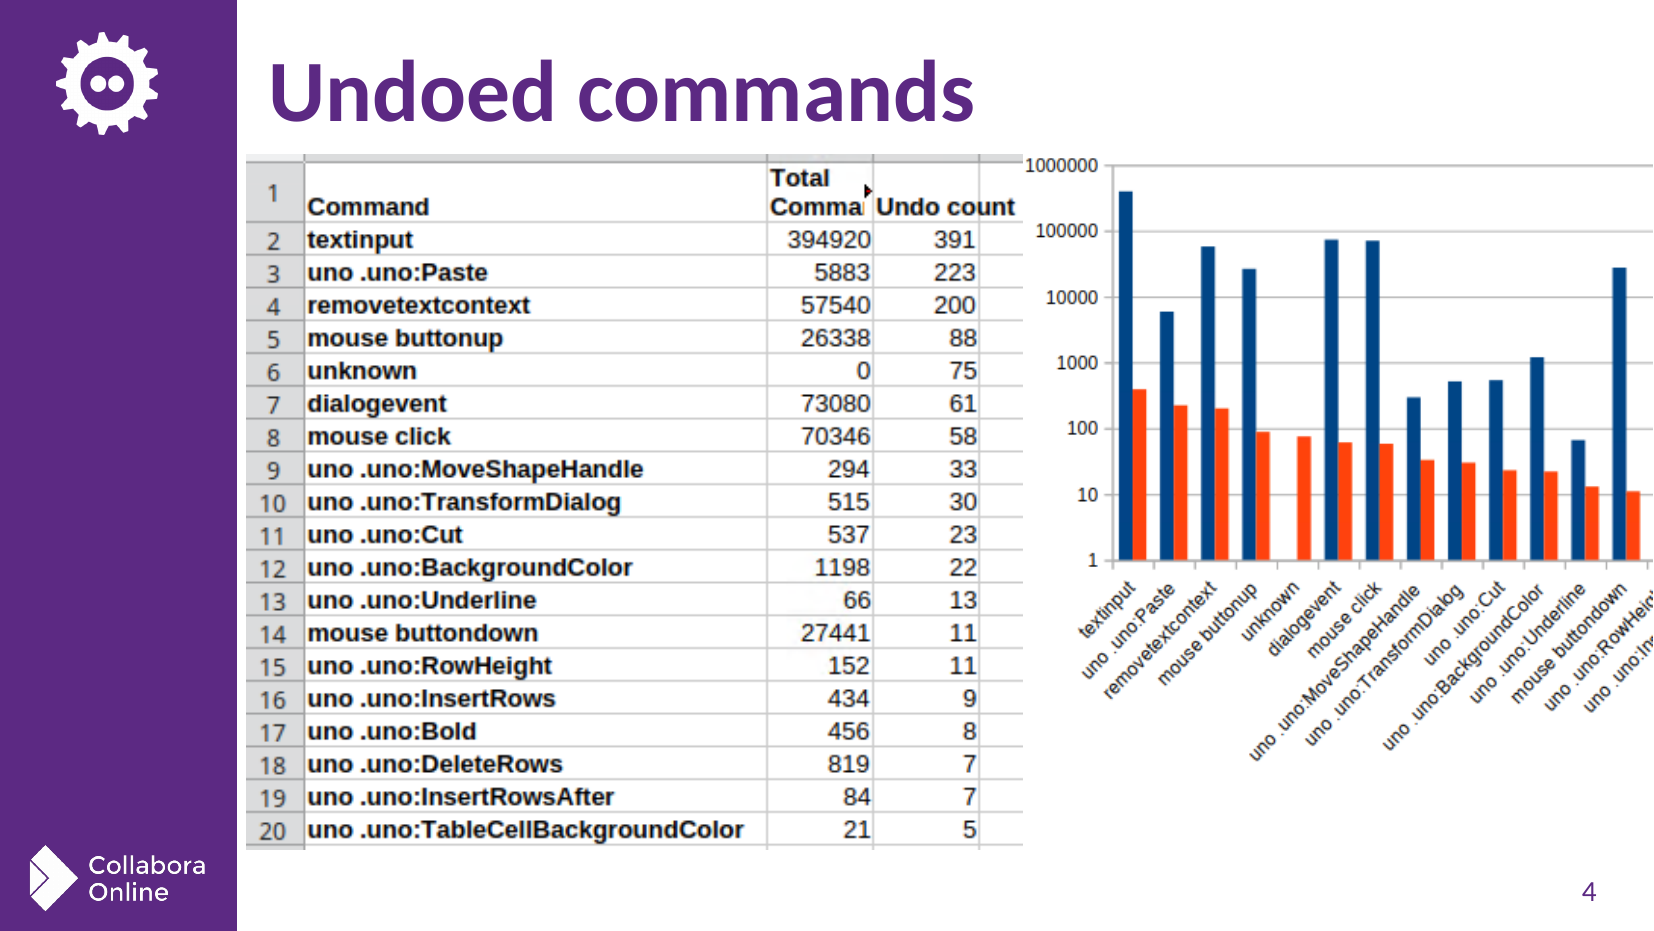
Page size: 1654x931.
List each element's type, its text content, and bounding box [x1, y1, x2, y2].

picture [56, 32, 158, 135]
picture [246, 154, 1653, 850]
picture [25, 840, 209, 916]
title Undoed commands [268, 12, 1654, 144]
